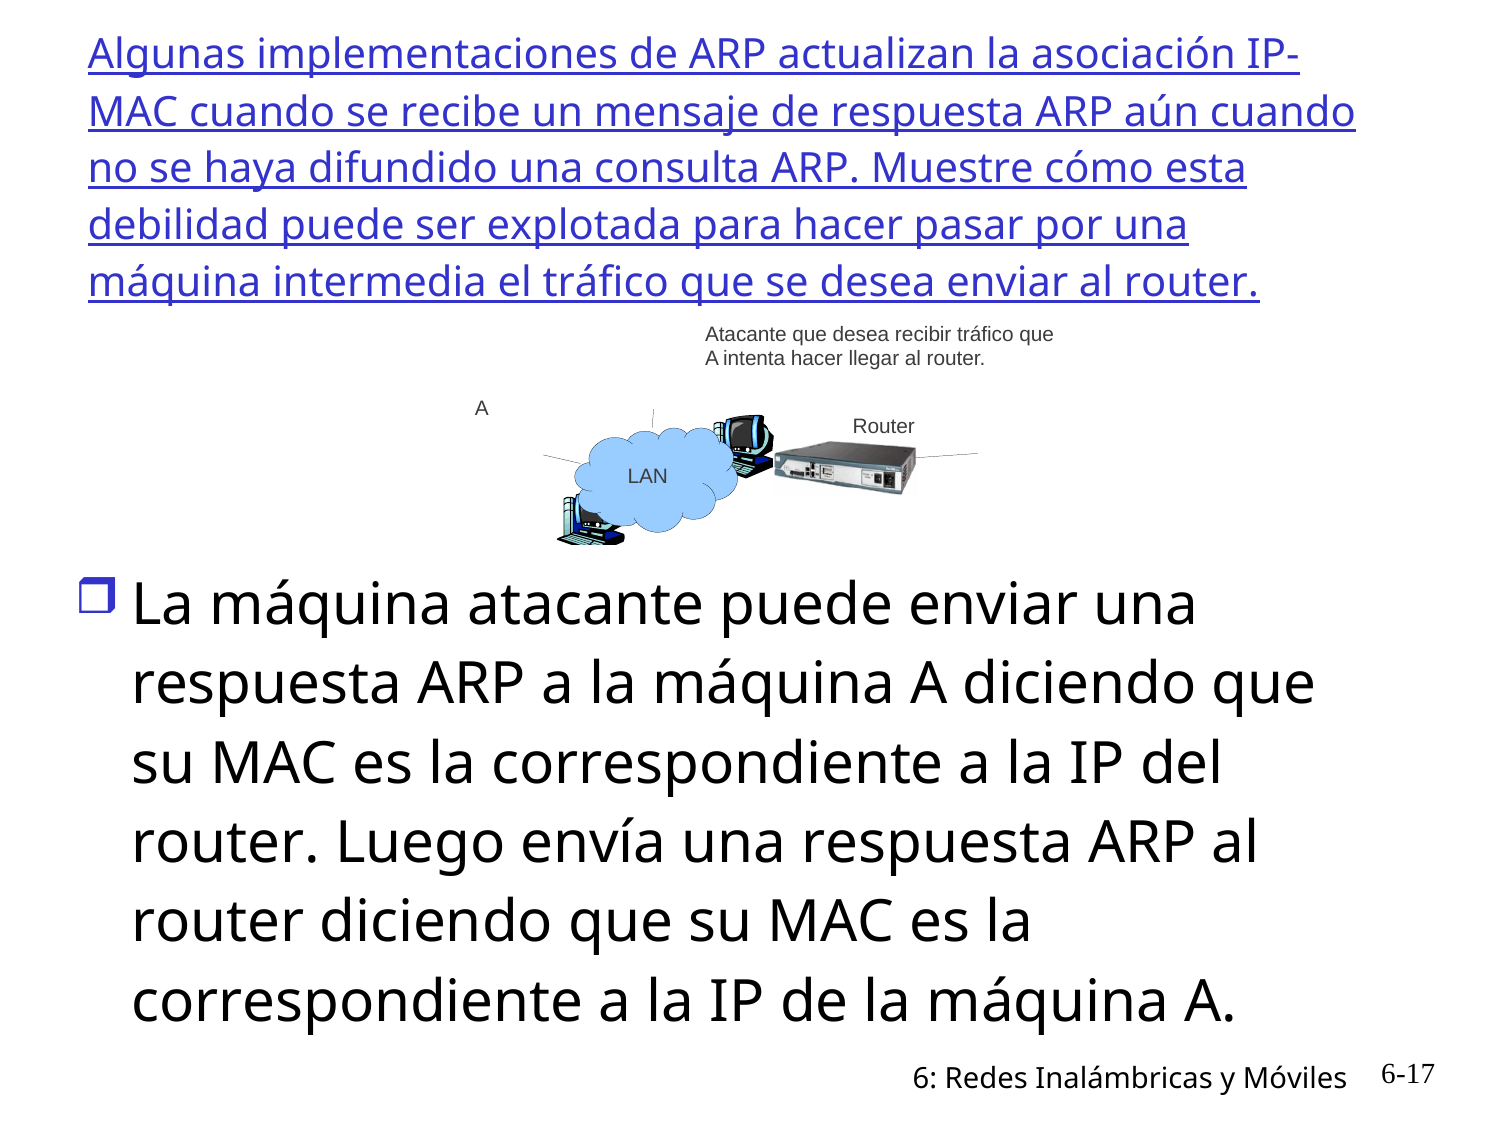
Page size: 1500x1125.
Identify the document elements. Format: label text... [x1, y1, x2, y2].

title Algunas implementaciones de ARP actualizan la asociación IP-MAC cuando se recibe un mensaje de respuesta ARP aún cuando no se haya difundido una consulta ARP. Muestre cómo esta debilidad puede ser explotada para hacer pasar por una máquina intermedia el tráfico que se desea enviar al router. [87, 21, 1363, 313]
list La máquina atacante puede enviar una respuesta ARP a la máquina A diciendo que su MAC es la correspondiente a la IP del router. Luego envía una respuesta ARP al router diciendo que su MAC es la correspondiente a la IP de la máquina A. [75, 562, 1351, 976]
chart [424, 302, 1126, 545]
